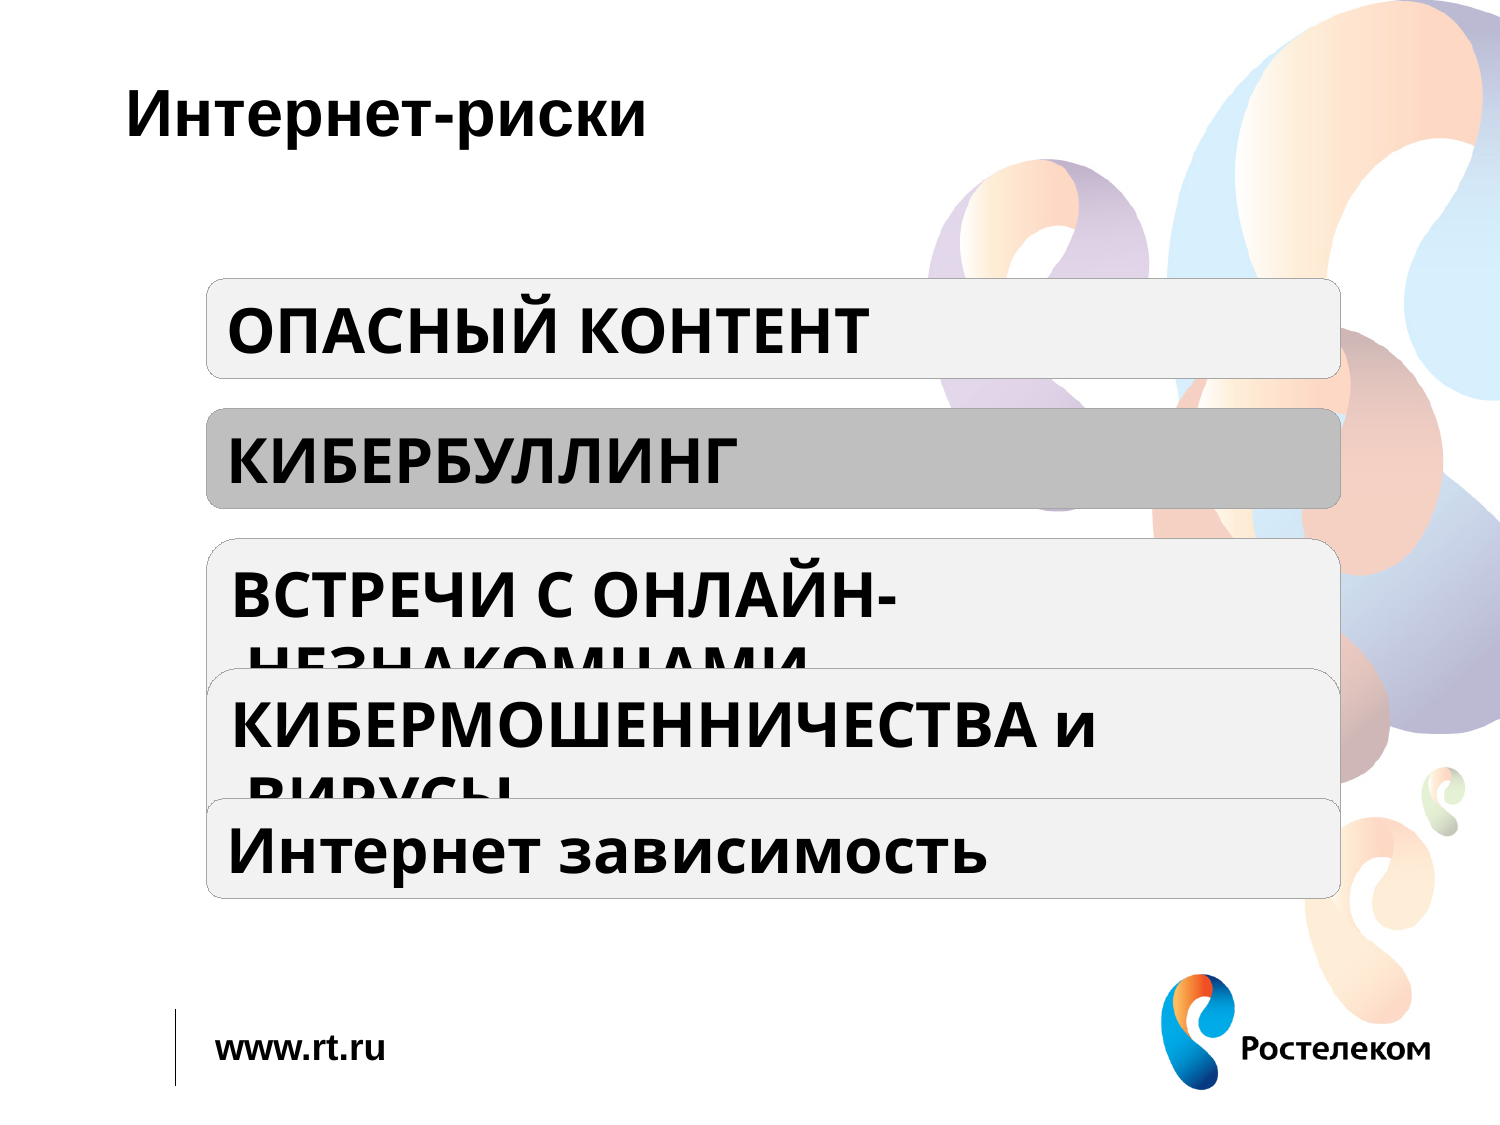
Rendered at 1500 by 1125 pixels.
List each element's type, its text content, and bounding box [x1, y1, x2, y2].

picture [926, 0, 1500, 1125]
text_box ОПАСНЫЙ КОНТЕНТ [206, 278, 1341, 379]
text_box КИБЕРБУЛЛИНГ [206, 408, 1341, 509]
text_box ВСТРЕЧИ С ОНЛАЙН-НЕЗНАКОМЦАМИ [206, 538, 1341, 694]
text_box Интернет-риски [125, 70, 1450, 210]
text_box Интернет зависимость [206, 798, 1341, 899]
text_box КИБЕРМОШЕННИЧЕСТВА и ВИРУСЫ [206, 668, 1341, 812]
